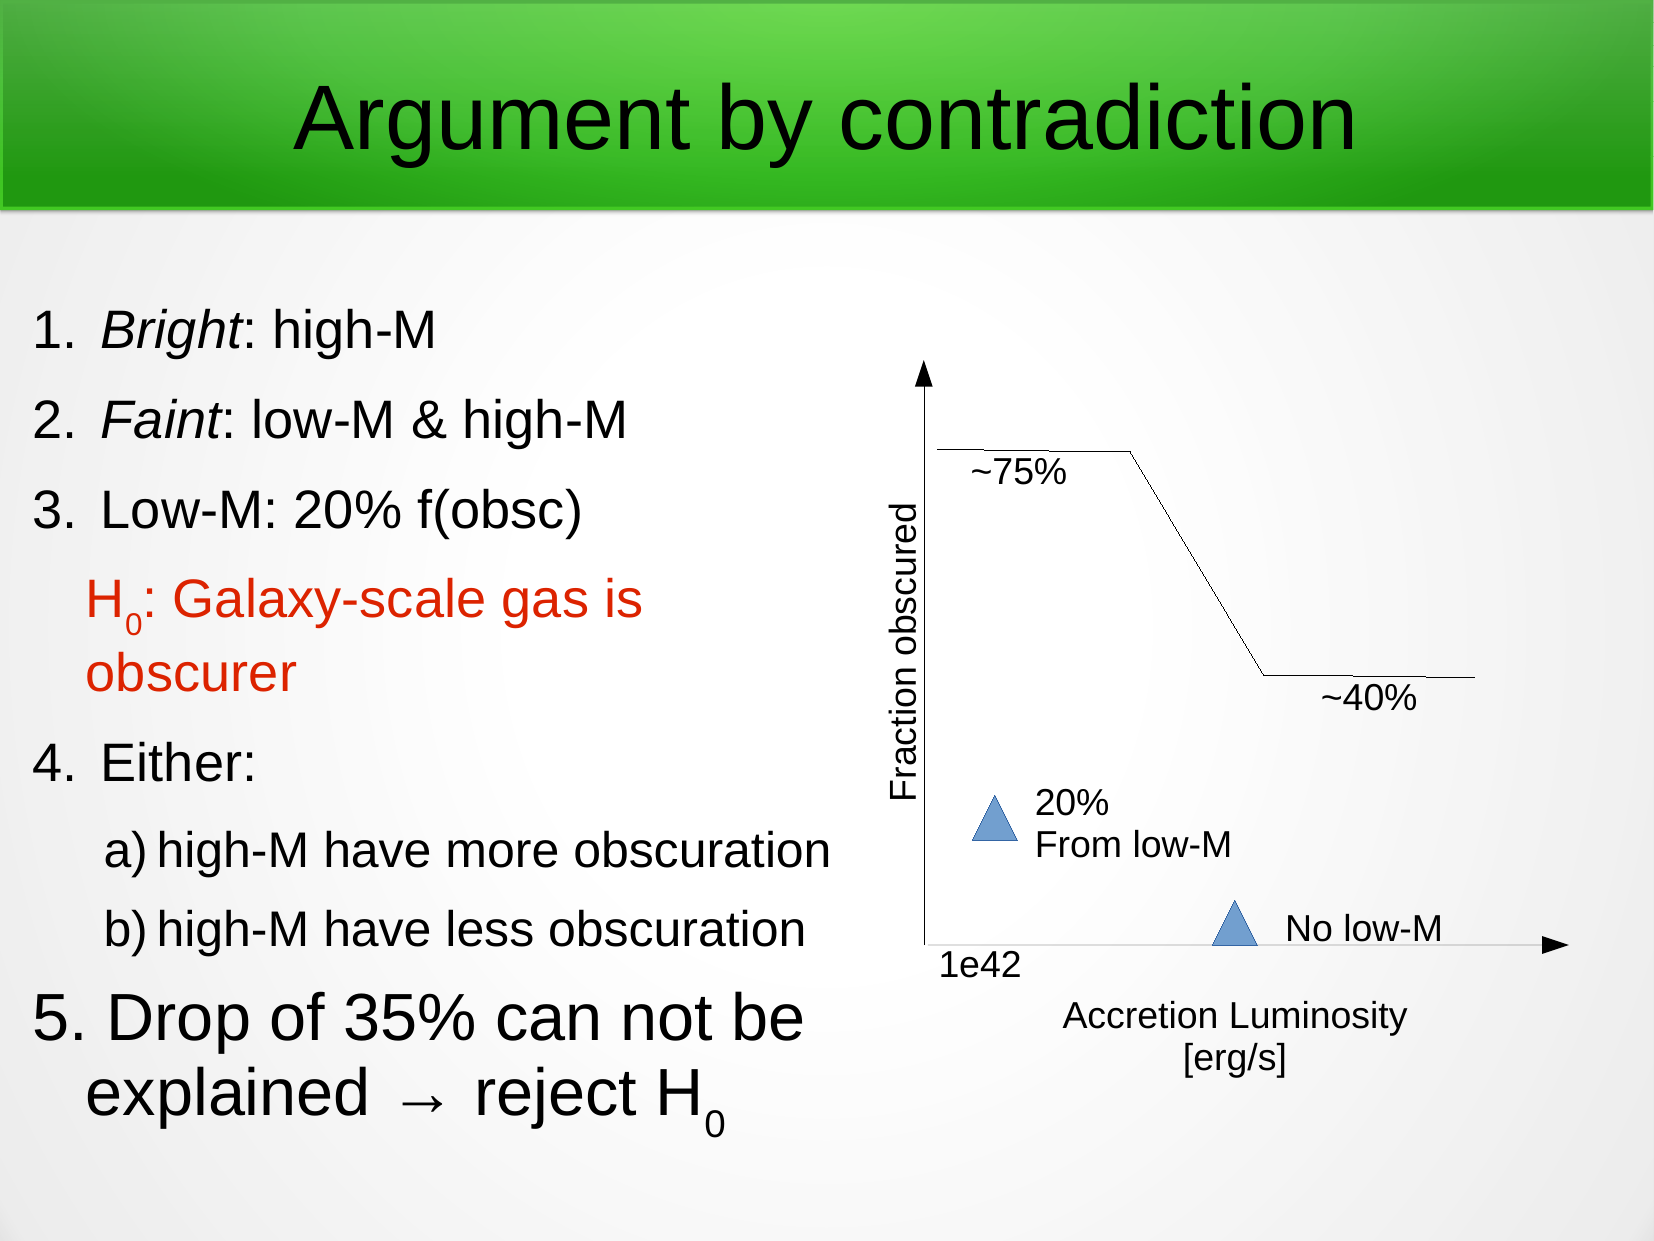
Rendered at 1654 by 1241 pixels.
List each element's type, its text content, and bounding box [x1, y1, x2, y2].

text_box 1e42 [923, 936, 1216, 1036]
text_box [1212, 900, 1258, 946]
text_box No low-M [1260, 900, 1501, 1021]
list Bright: high-M Faint: low-M & high-M Low-M: 20% f(obsc) H0: Galaxy-scale gas is obscurer Either: high-M have more obscuration high-M have less obscuration Drop of 35% can not be explained → reject H0 [15, 299, 841, 1216]
title Argument by contradiction [82, 47, 1571, 189]
text_box [972, 795, 1018, 841]
text_box 20% From low-M [1020, 774, 1261, 916]
text_box Accretion Luminosity [erg/s] [1047, 945, 1423, 1086]
